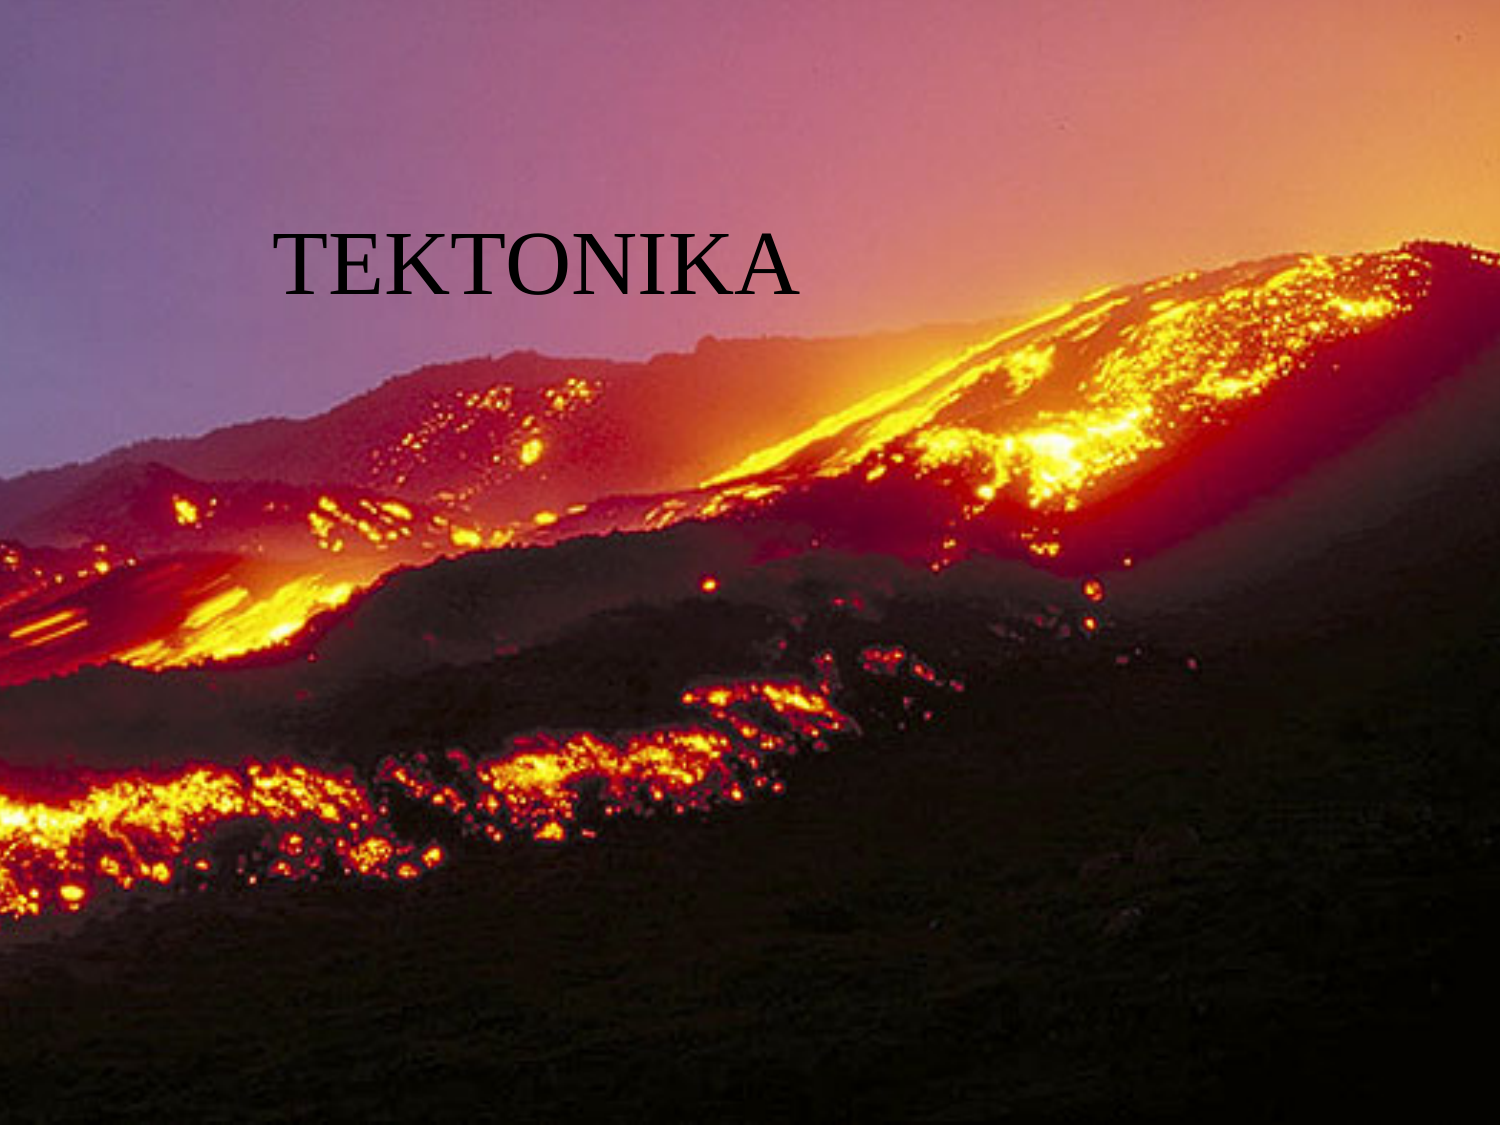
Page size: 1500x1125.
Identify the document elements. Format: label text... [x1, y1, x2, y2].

subtitle [608, 586, 1500, 874]
picture [0, 0, 1500, 1125]
title TEKTONIKA [0, 137, 1175, 379]
